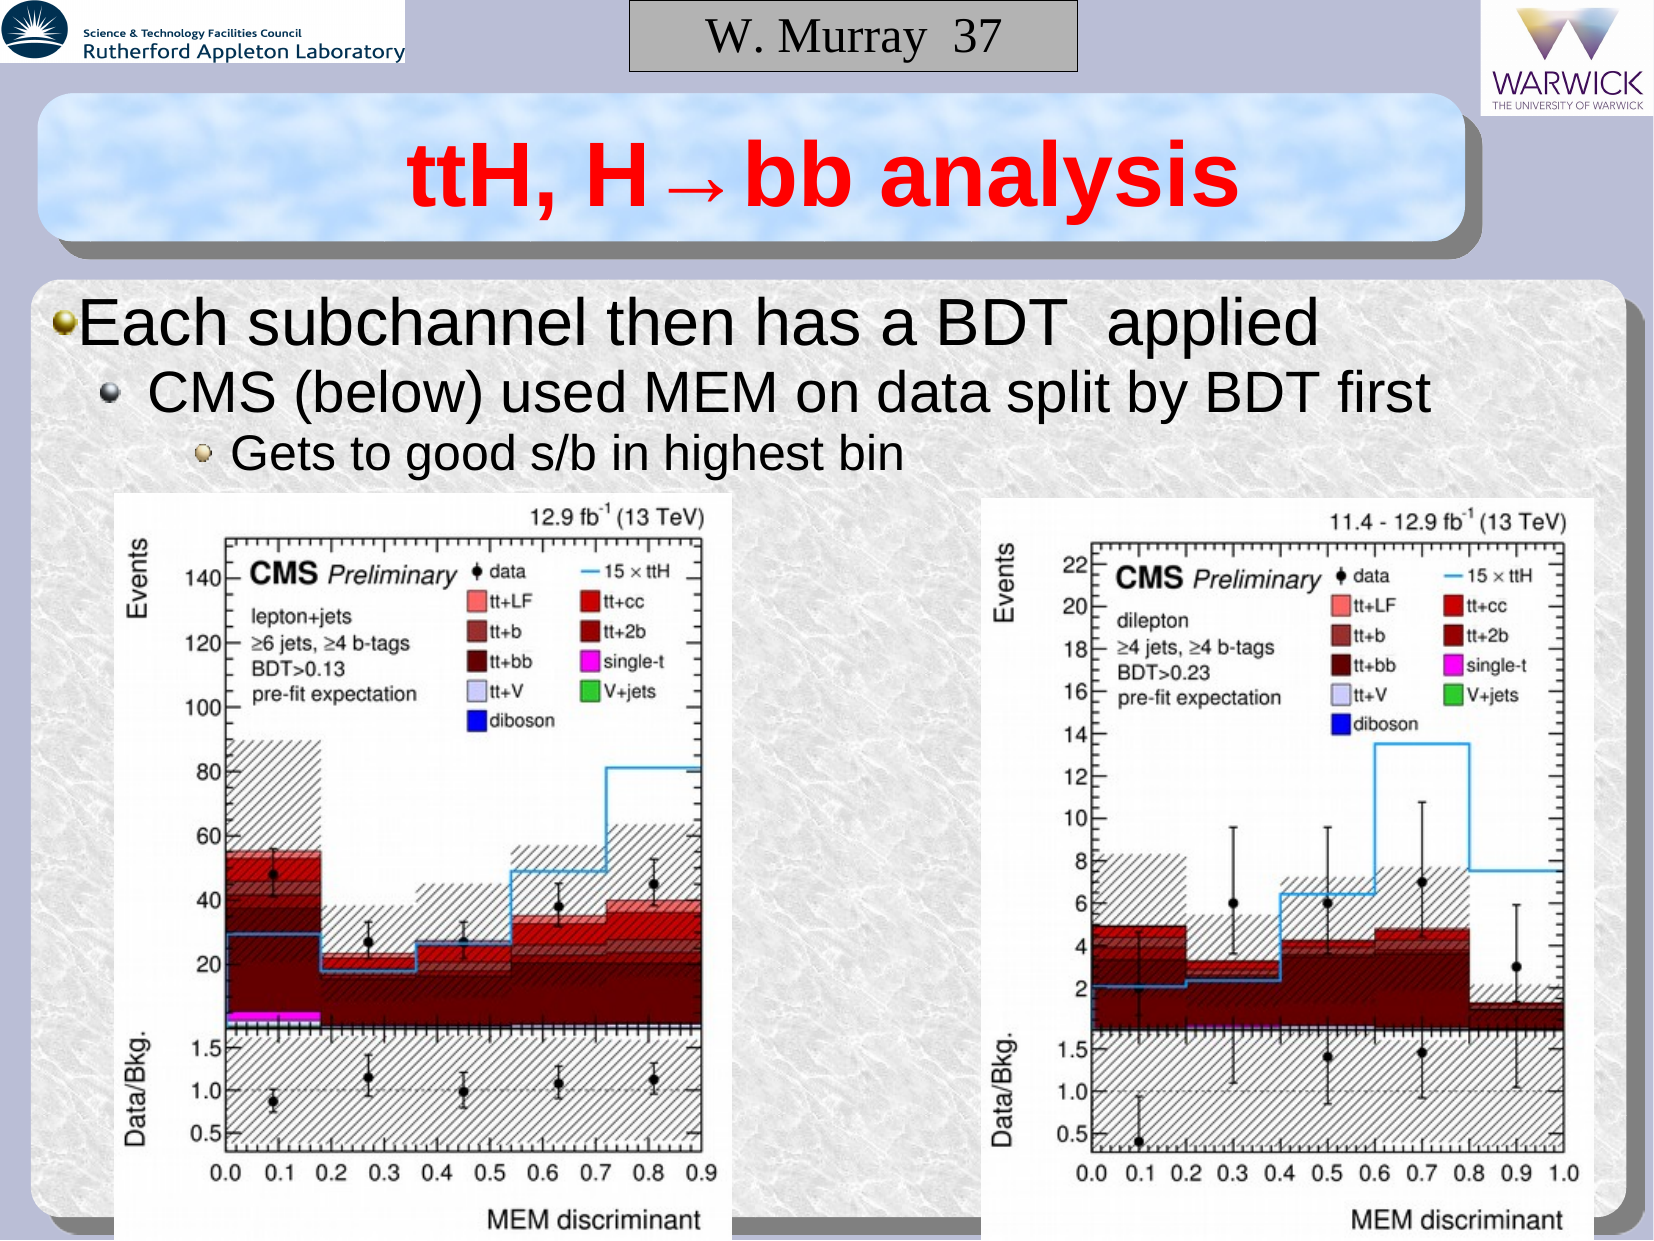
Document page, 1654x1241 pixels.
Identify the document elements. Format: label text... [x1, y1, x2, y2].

list Each subchannel then has a BDT applied CMS (below) used MEM on data split by BDT first Gets to good s/b in highest bin [53, 285, 1588, 1193]
picture [37, 93, 1452, 242]
title ttH, H→bb analysis [90, 101, 1584, 249]
picture [30, 279, 1627, 1241]
picture [0, 0, 405, 63]
picture [1480, 0, 1654, 116]
